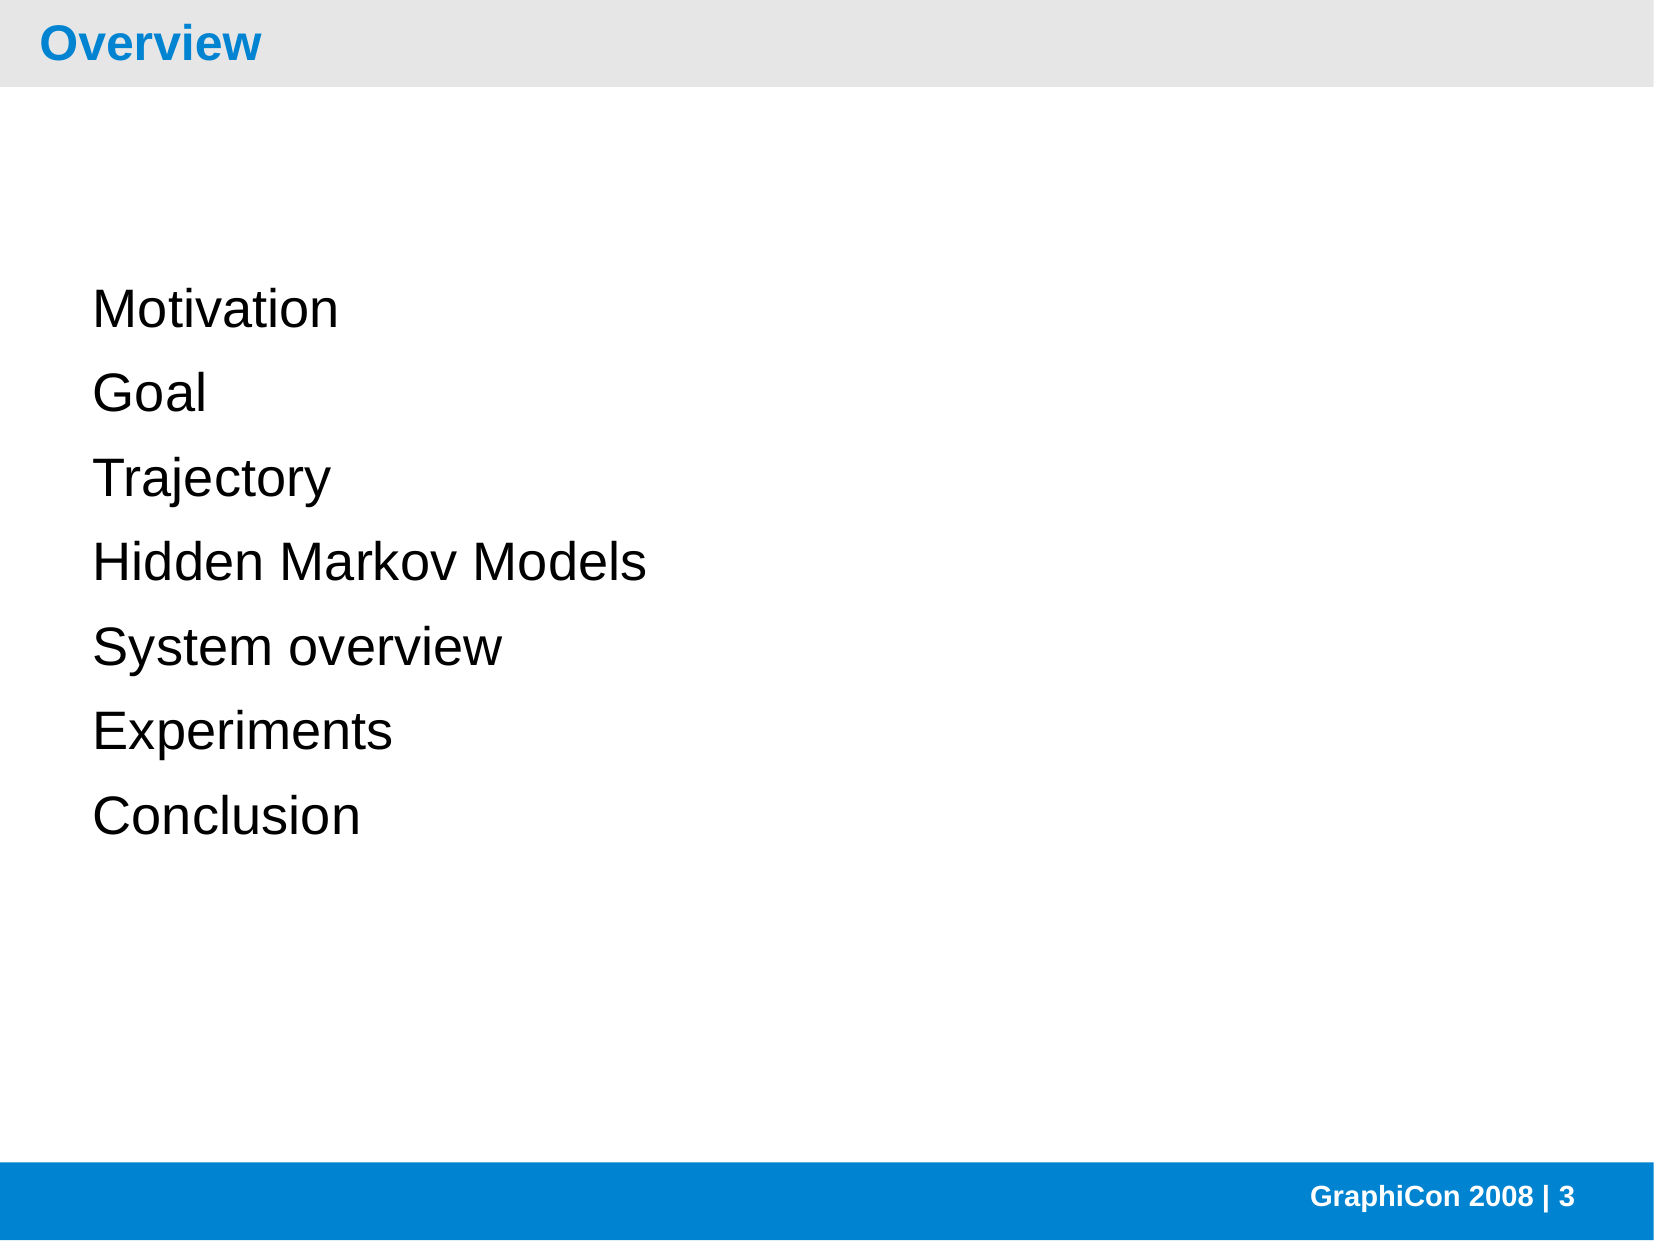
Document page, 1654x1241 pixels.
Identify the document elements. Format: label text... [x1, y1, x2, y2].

list Motivation Goal Trajectory Hidden Markov Models System overview Experiments Conclusion [75, 278, 1564, 1060]
title Overview [39, 5, 1615, 81]
